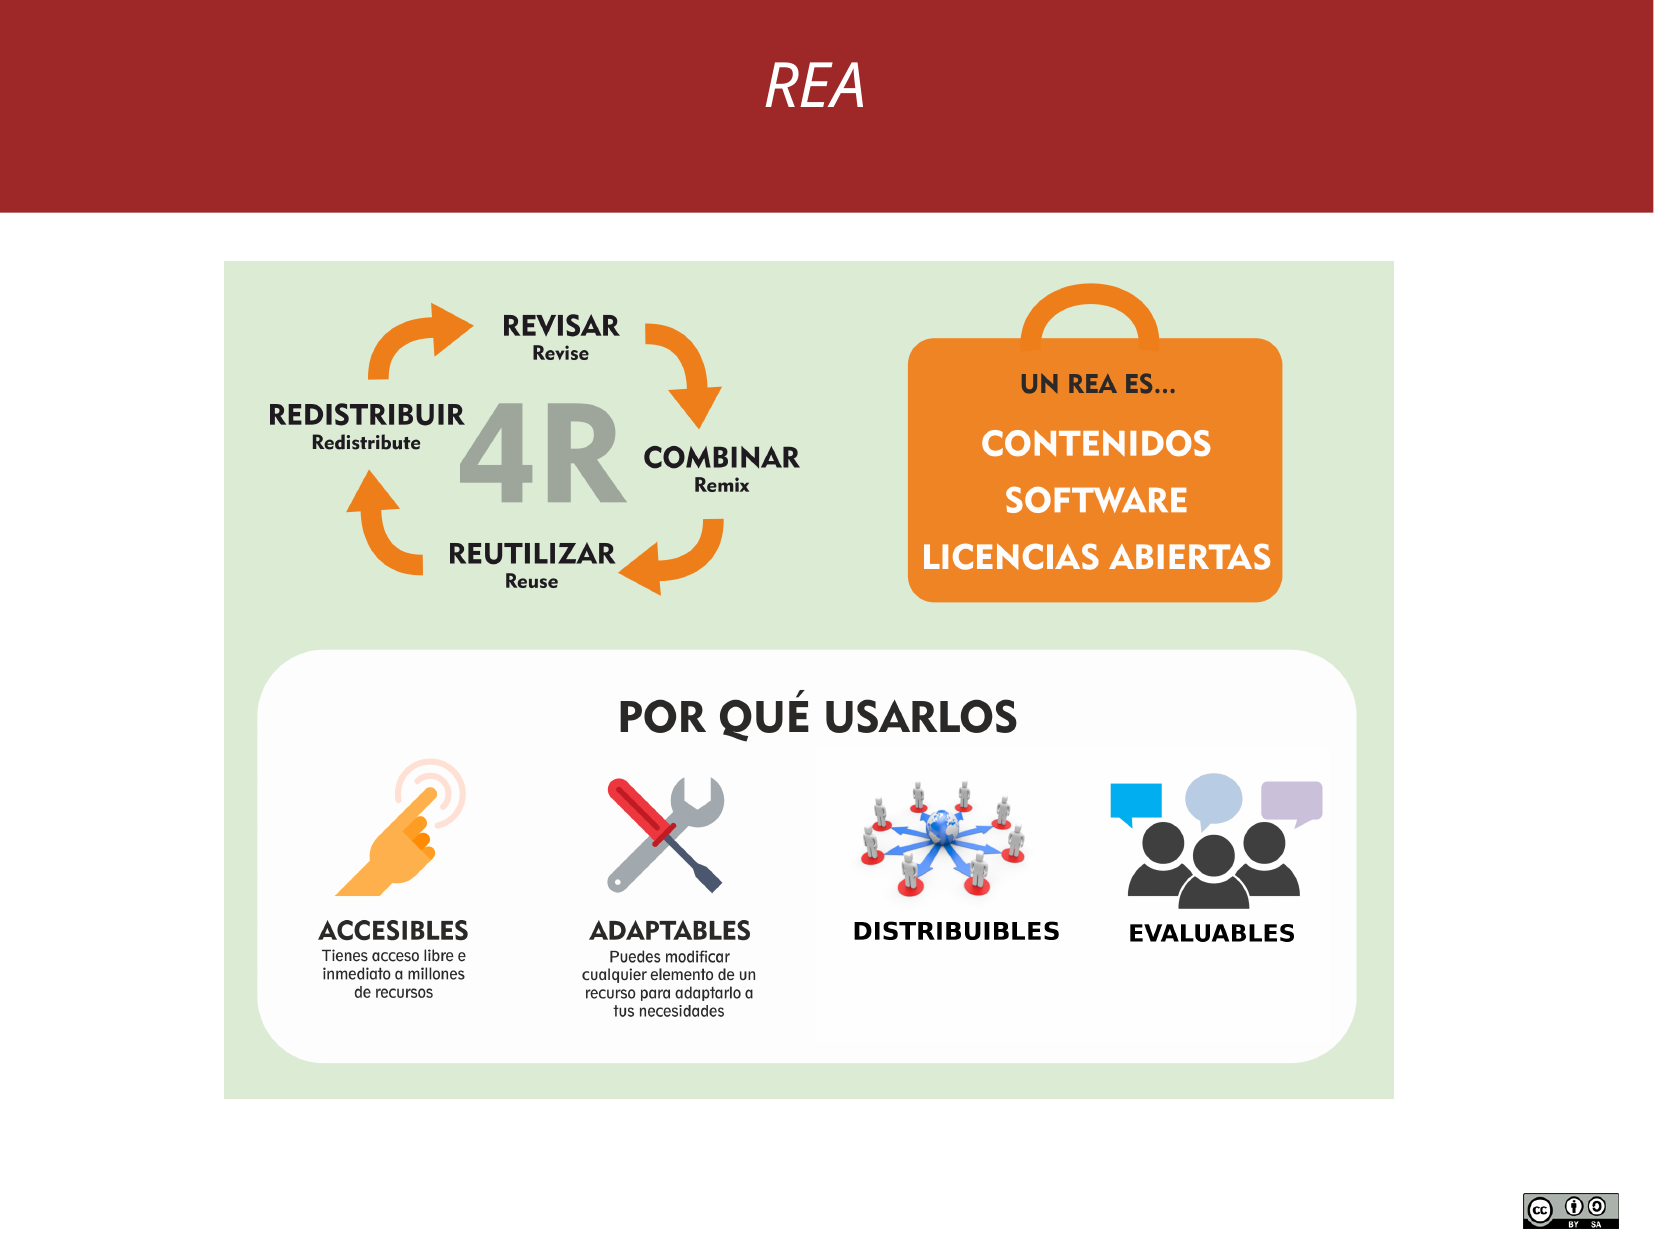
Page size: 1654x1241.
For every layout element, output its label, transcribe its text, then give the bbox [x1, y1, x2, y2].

picture [1523, 1193, 1619, 1229]
picture [224, 261, 1394, 1099]
text_box REA [0, 0, 1654, 213]
